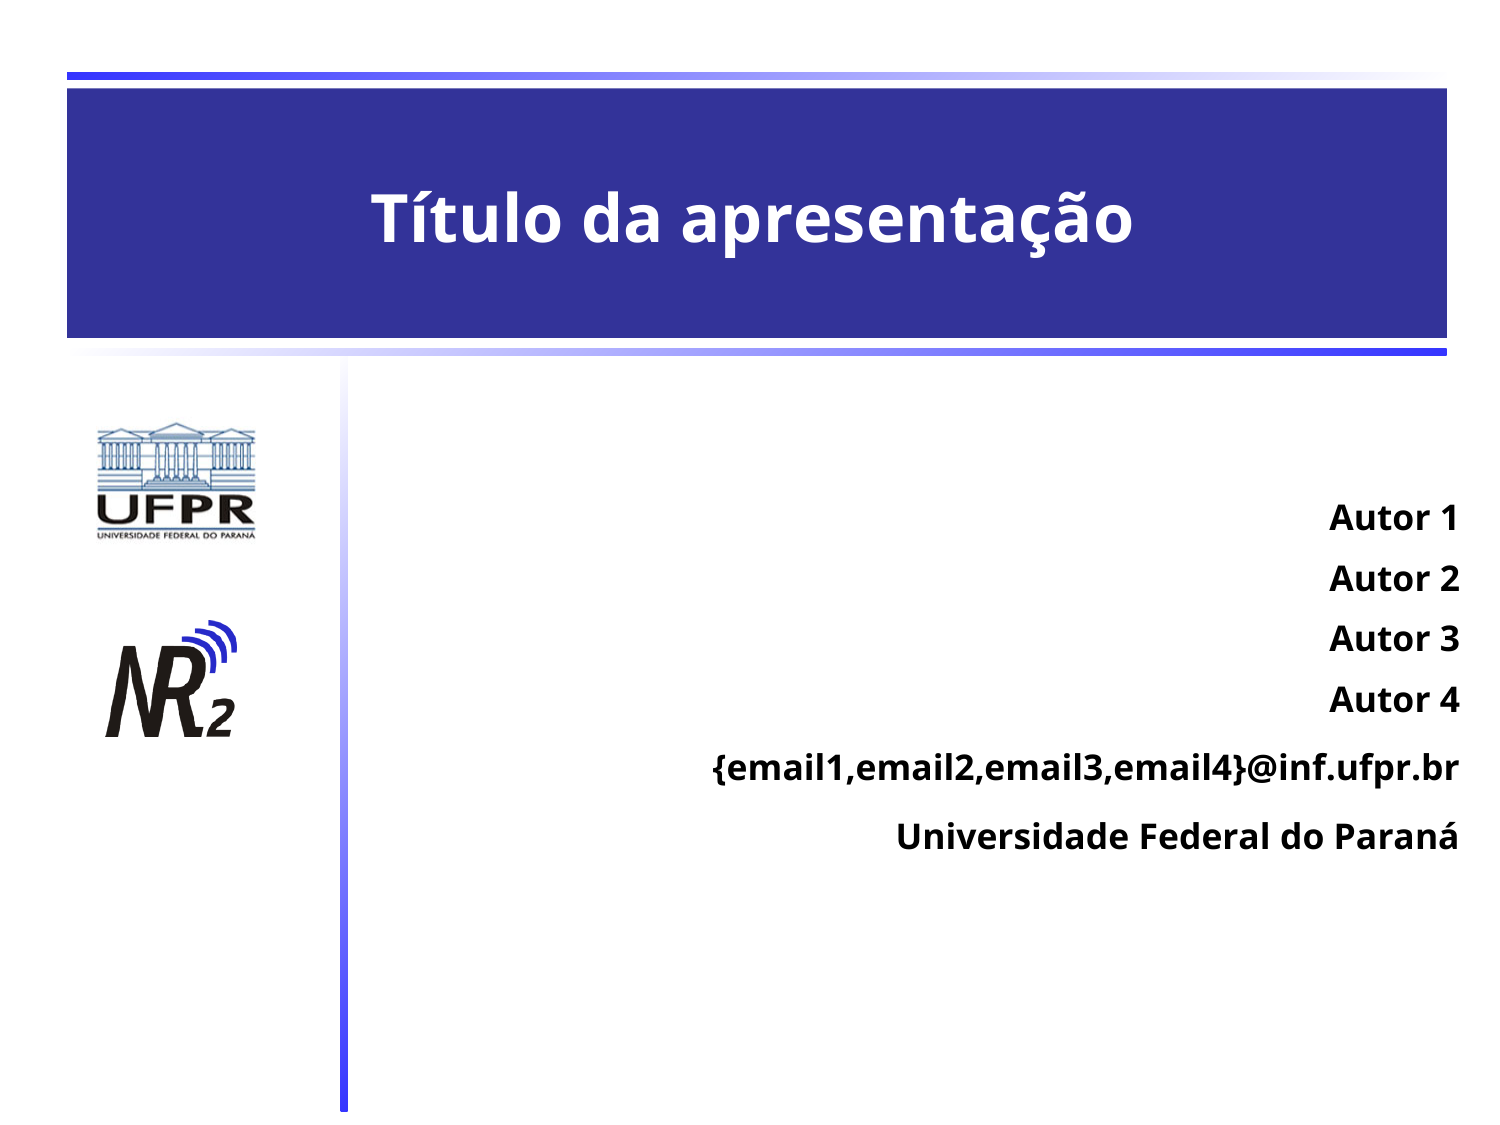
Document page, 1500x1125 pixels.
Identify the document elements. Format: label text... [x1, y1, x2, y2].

picture [105, 620, 237, 737]
picture [88, 408, 266, 560]
text_box Autor 1 Autor 2 Autor 3 Autor 4 {email1,email2,email3,email4}@inf.ufpr.br Universidade Federal do Paraná [354, 433, 1461, 884]
text_box Título da apresentação [59, 98, 1447, 341]
